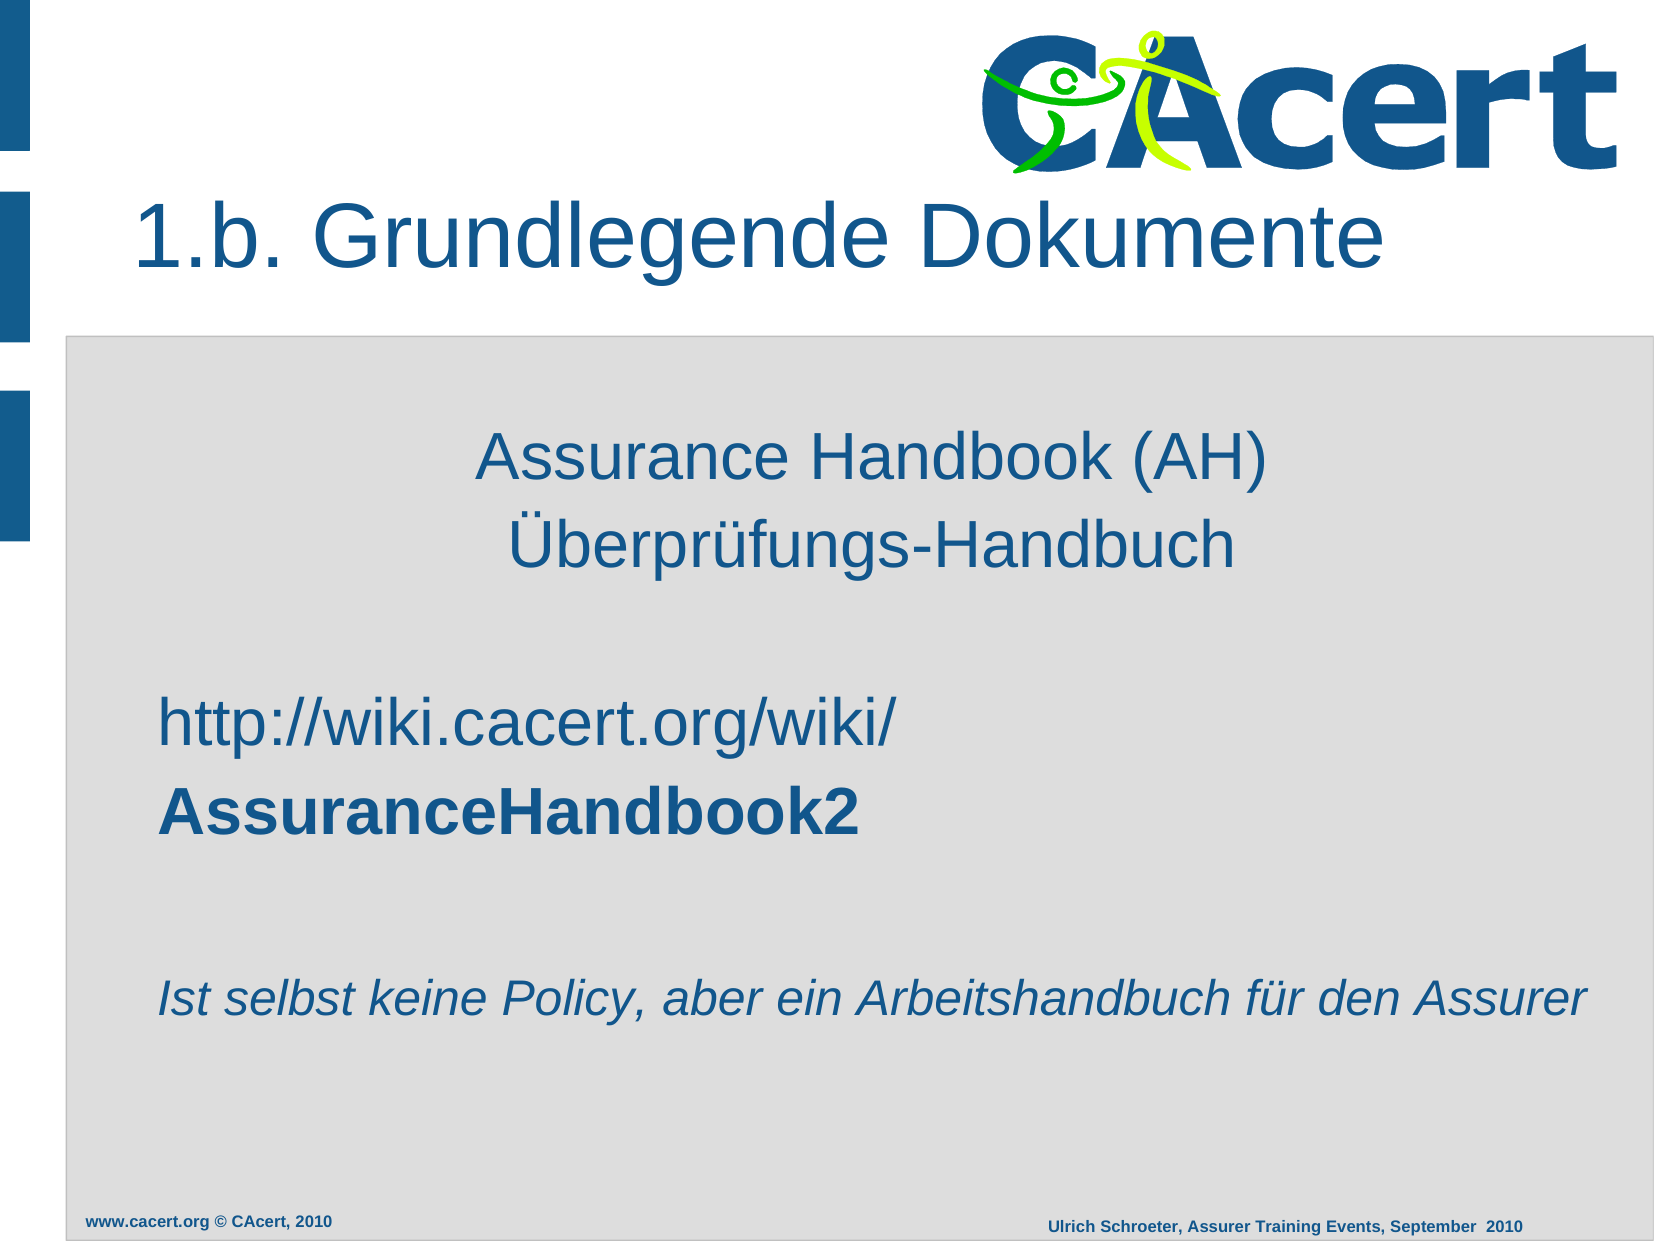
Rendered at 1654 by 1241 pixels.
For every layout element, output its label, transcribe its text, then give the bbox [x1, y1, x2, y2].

text_box 1.b. Grundlegende Dokumente [118, 177, 1403, 295]
text_box Assurance Handbook (AH) Überprüfungs-Handbuch http://wiki.cacert.org/wiki/ AssuranceHandbook2 Ist selbst keine Policy, aber ein Arbeitshandbuch für den Assurer [142, 397, 1603, 1034]
